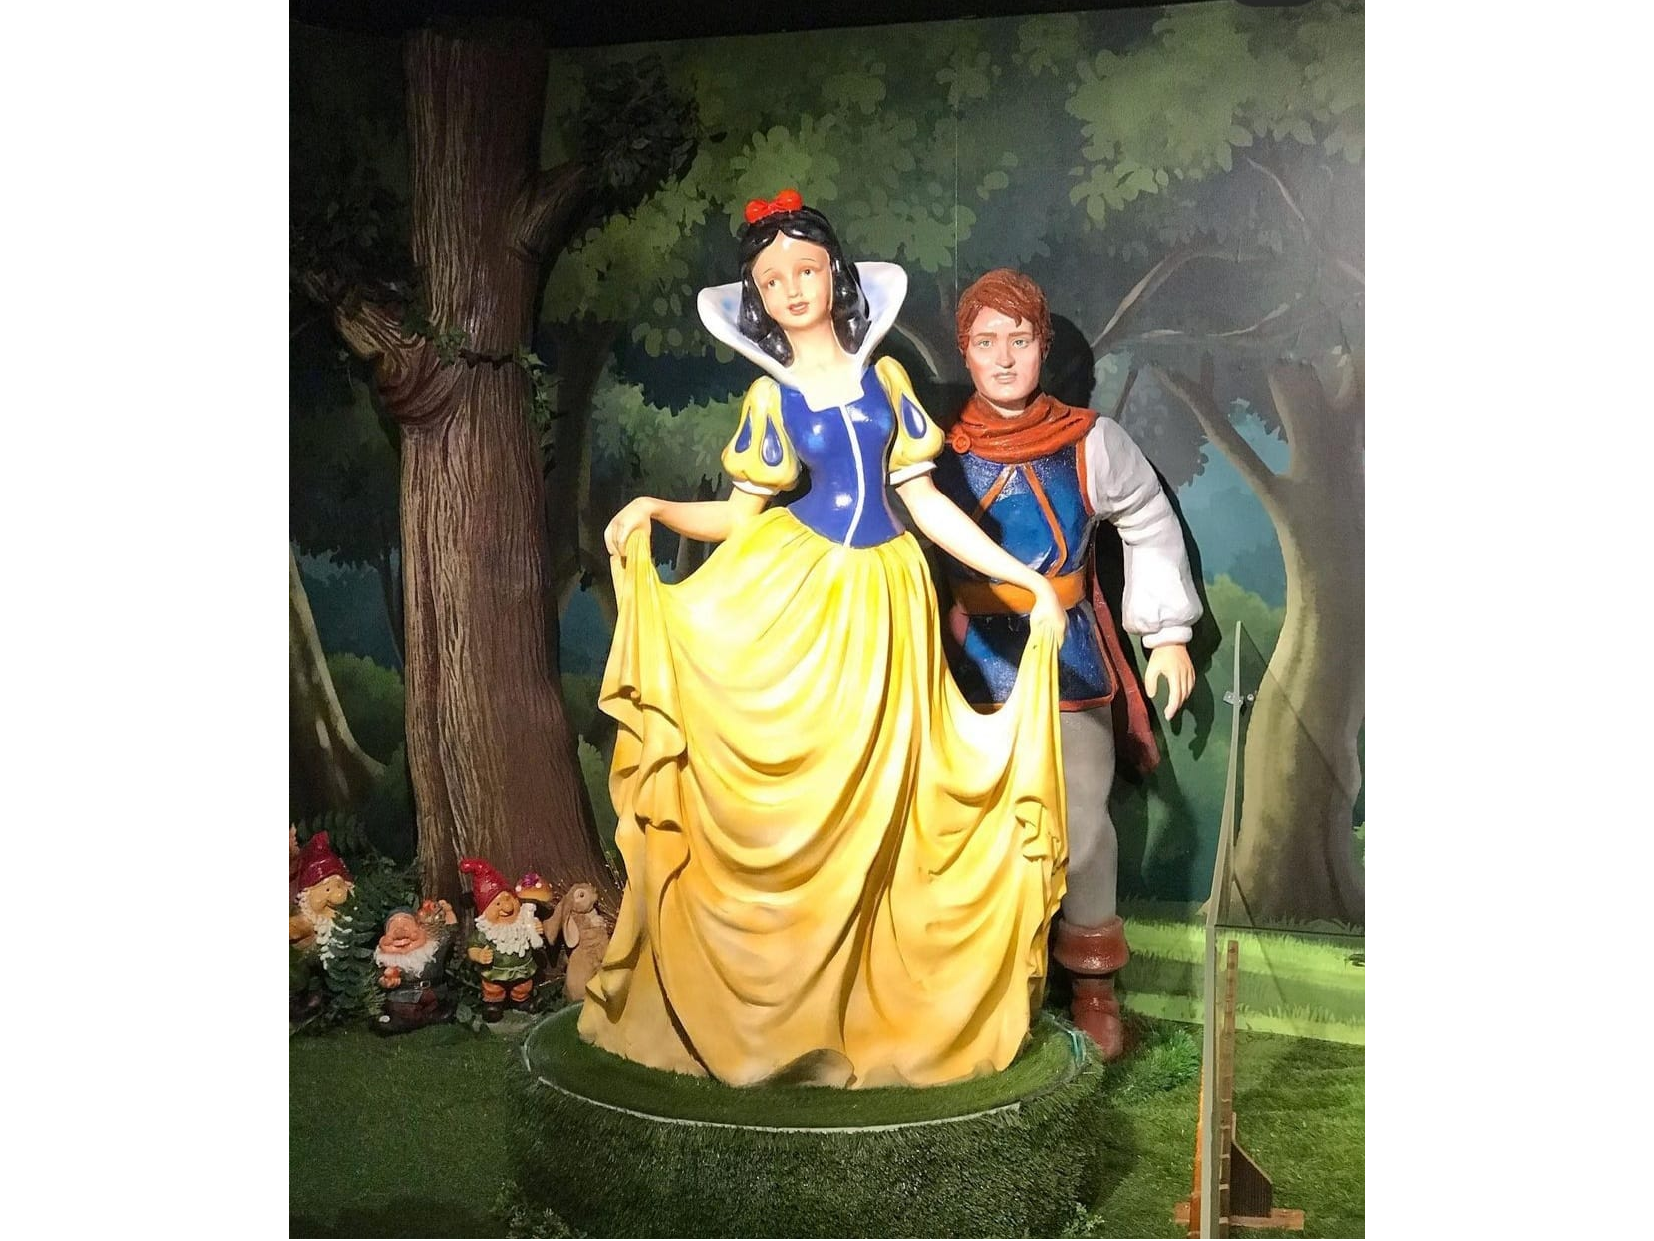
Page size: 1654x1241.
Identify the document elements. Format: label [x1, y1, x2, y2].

picture [289, 0, 1365, 1239]
